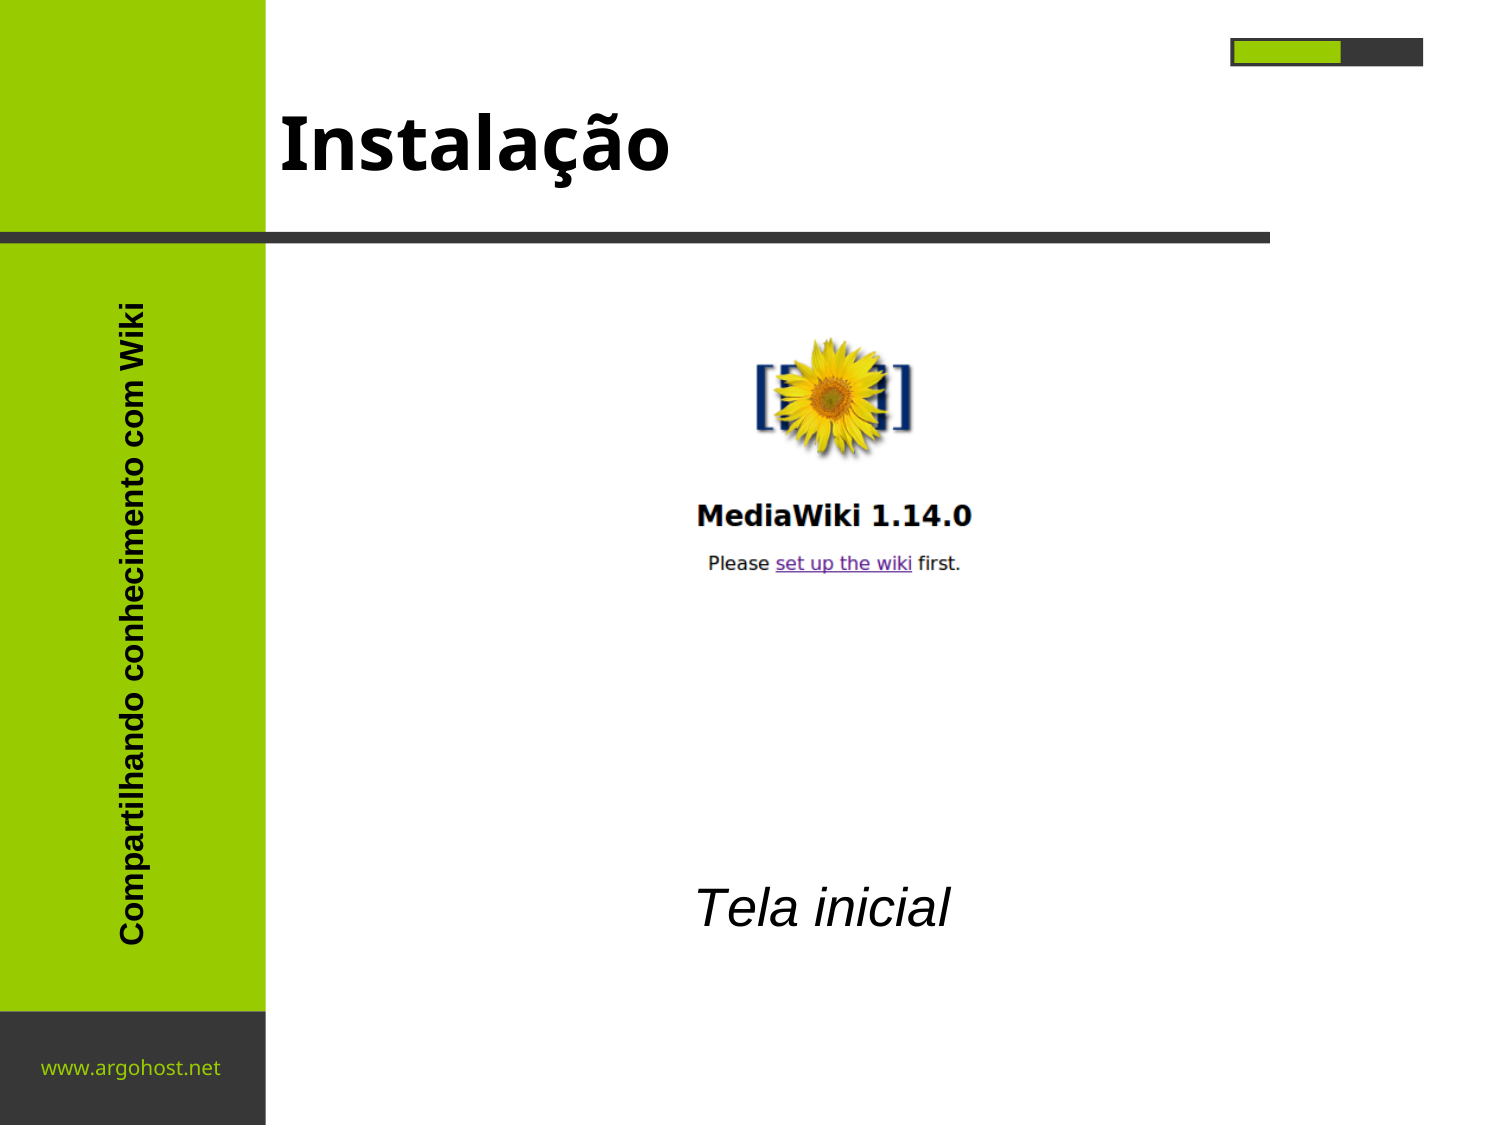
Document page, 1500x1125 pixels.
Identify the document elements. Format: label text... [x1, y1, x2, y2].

text_box [1230, 38, 1424, 67]
text_box Instalação [265, 88, 1353, 194]
text_box Compartilhando conhecimento com Wiki [100, 278, 160, 970]
text_box Tela inicial [679, 865, 1004, 945]
picture [396, 310, 1286, 886]
text_box [0, 0, 1270, 1125]
text_box www.argohost.net [26, 1046, 236, 1088]
